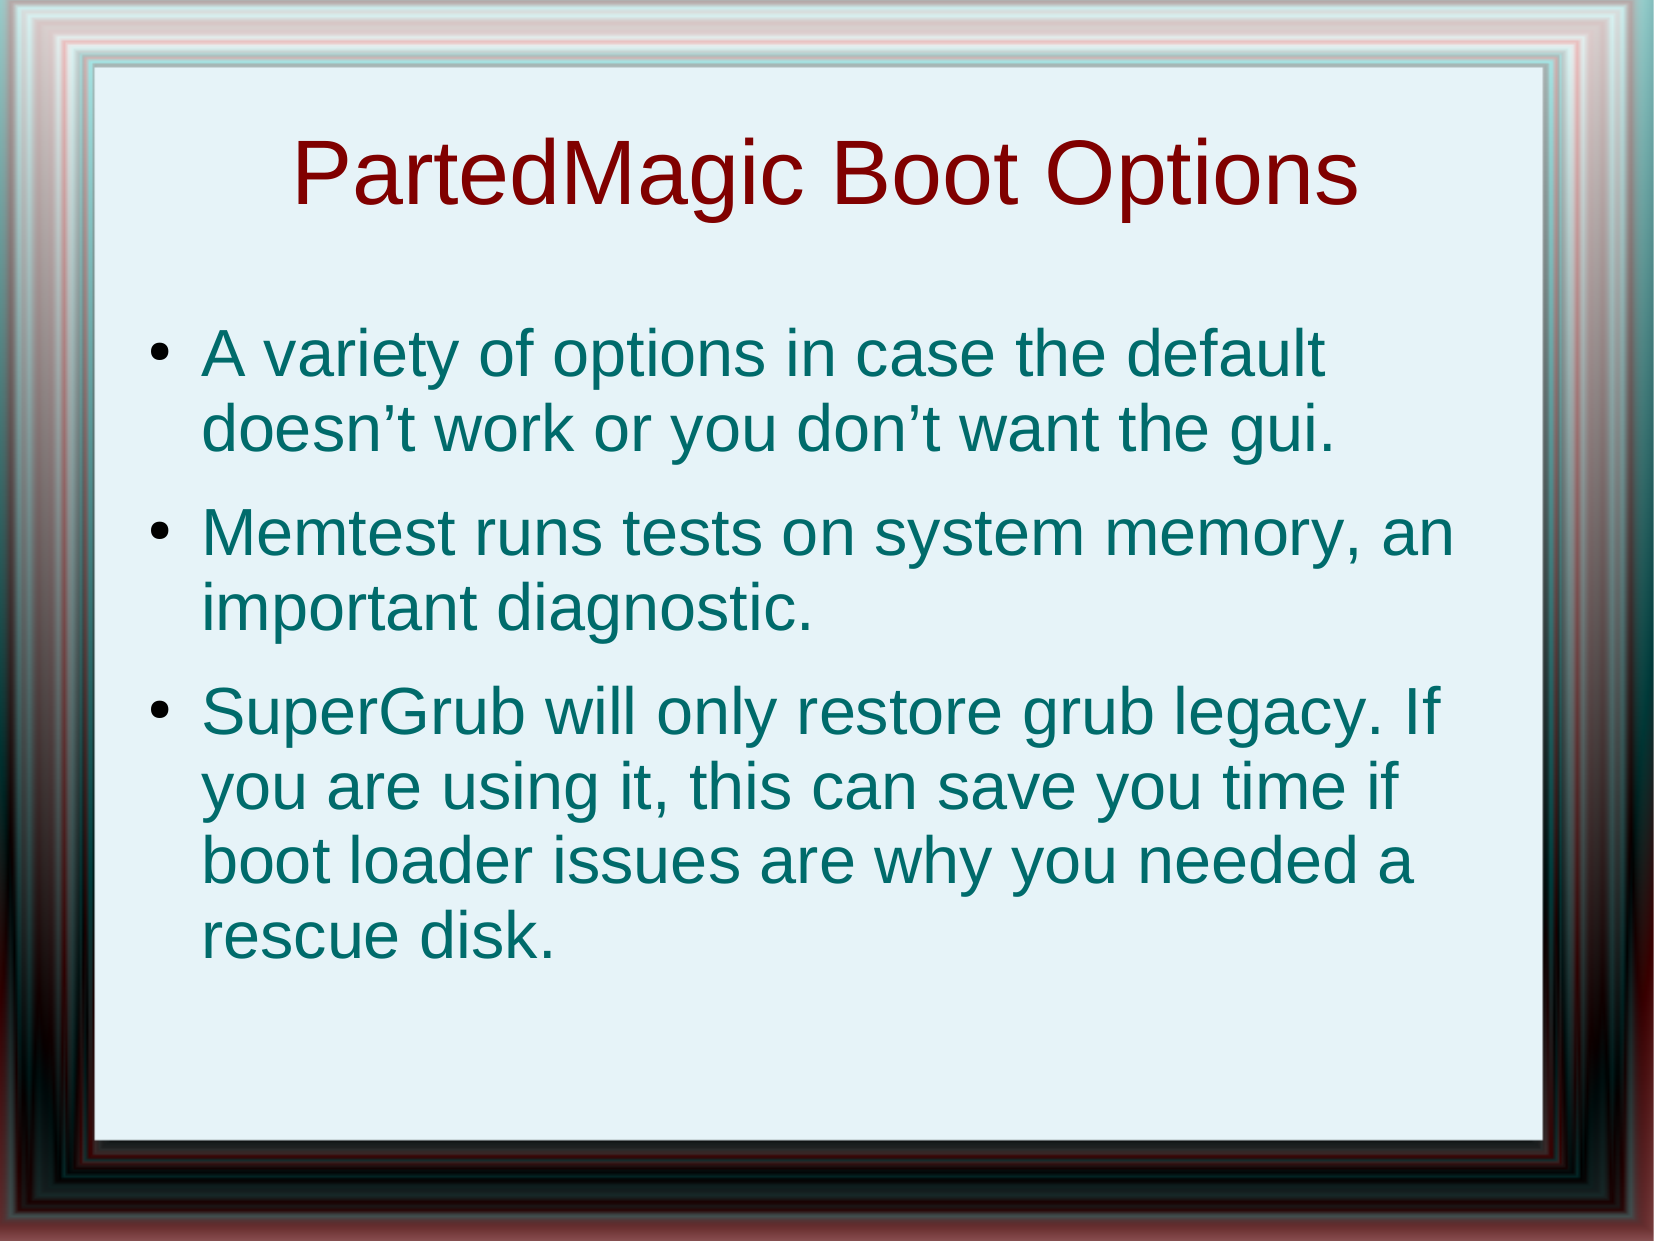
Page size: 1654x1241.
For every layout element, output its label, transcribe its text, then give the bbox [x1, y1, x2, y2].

list A variety of options in case the default doesn’t work or you don’t want the gui. Memtest runs tests on system memory, an important diagnostic. SuperGrub will only restore grub legacy. If you are using it, this can save you time if boot loader issues are why you needed a rescue disk. [130, 315, 1519, 974]
title PartedMagic Boot Options [118, 95, 1536, 250]
picture [0, 0, 1654, 1241]
